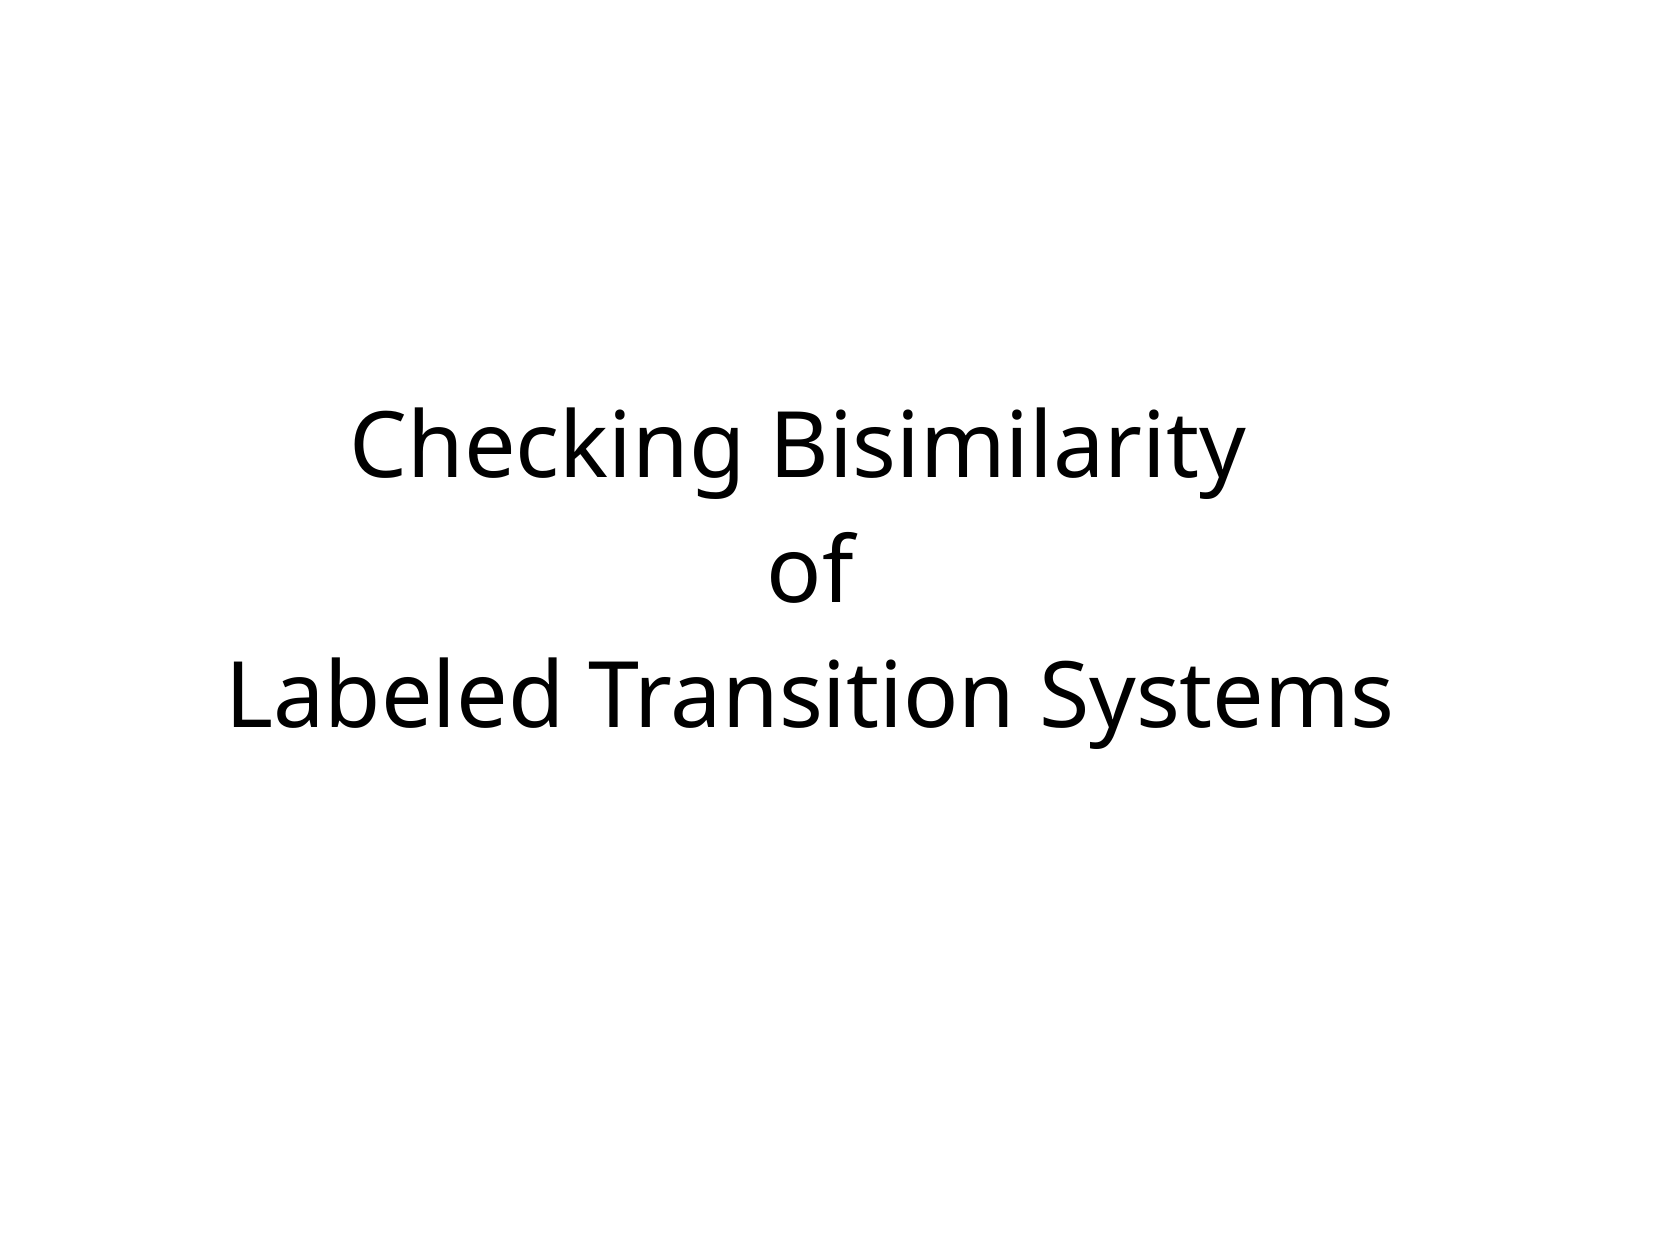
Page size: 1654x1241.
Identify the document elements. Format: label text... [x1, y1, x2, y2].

subtitle Checking Bisimilarity of Labeled Transition Systems [82, 290, 1538, 1010]
